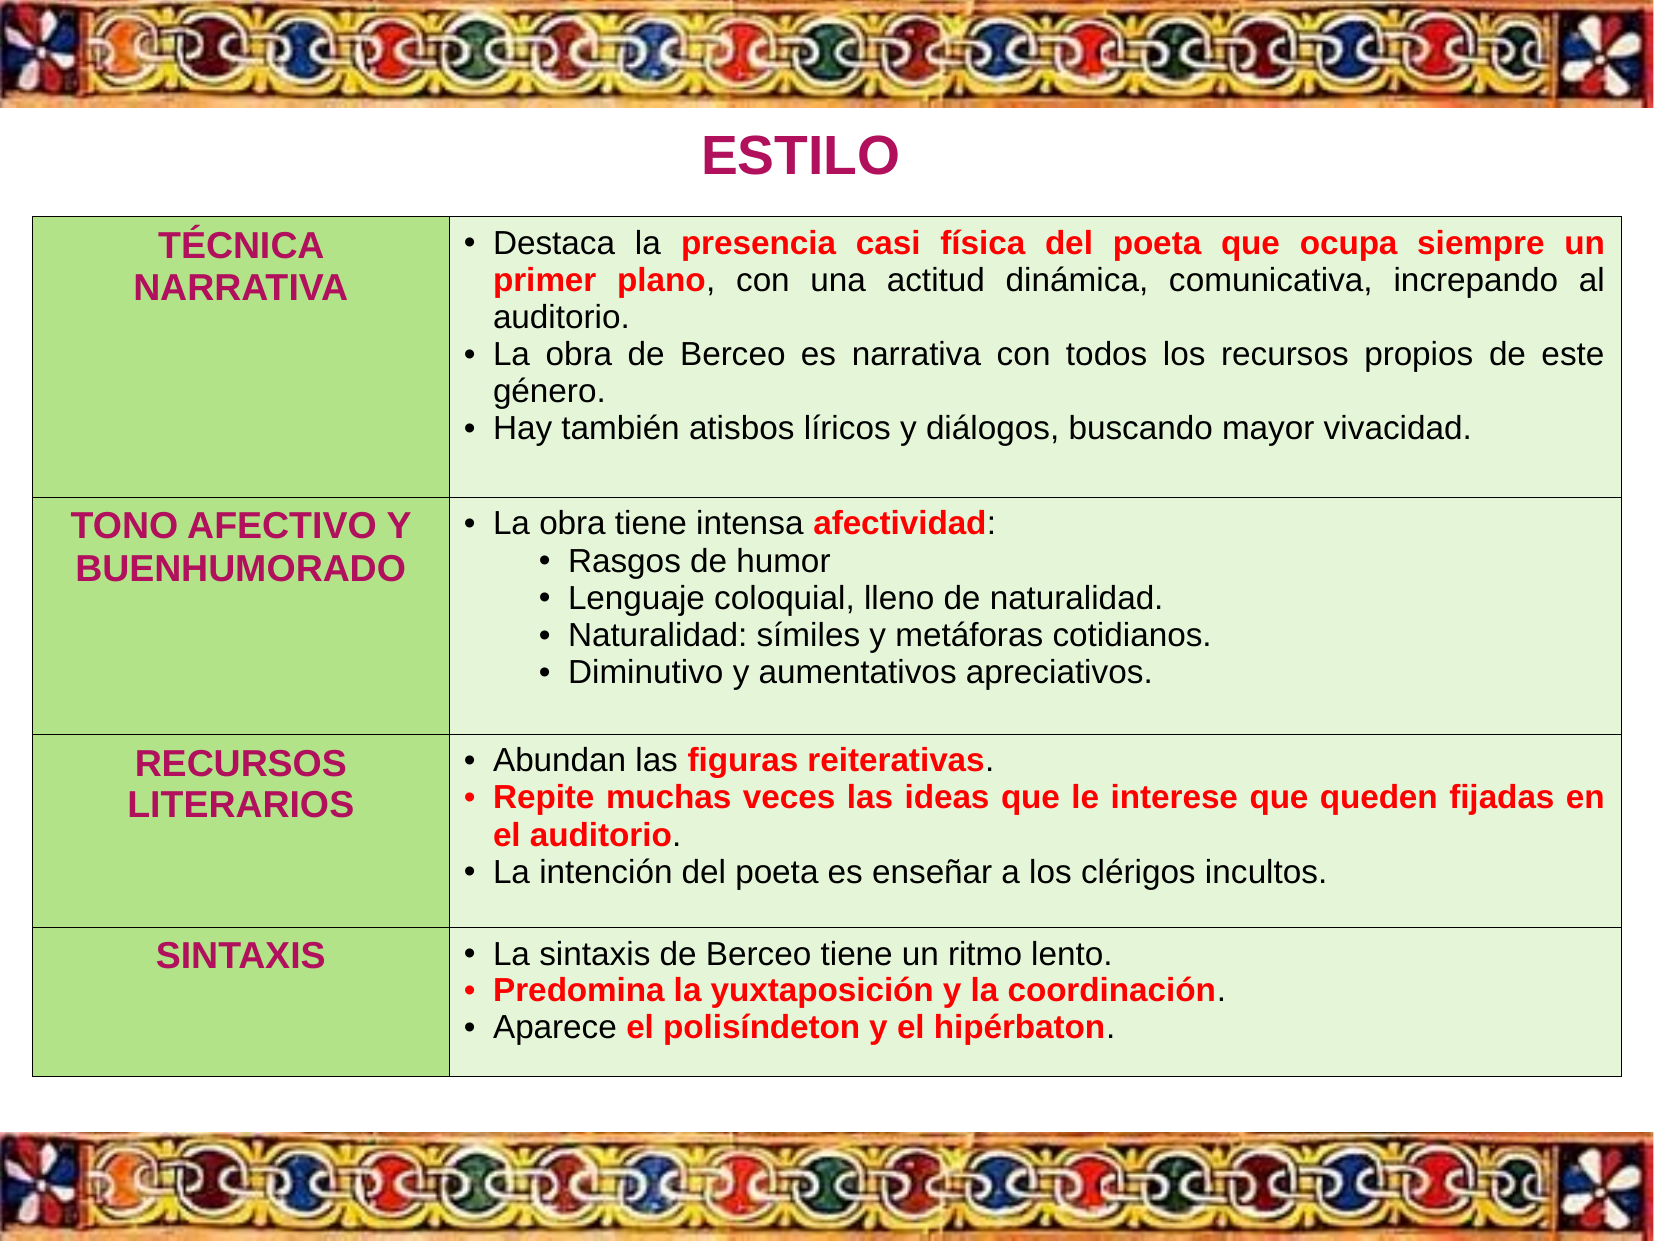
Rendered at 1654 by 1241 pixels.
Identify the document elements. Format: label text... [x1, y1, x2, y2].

table_cell La sintaxis de Berceo tiene un ritmo lento. Predomina la yuxtaposición y la coordinación. Aparece el polisíndeton y el hipérbaton. [450, 928, 1621, 1076]
picture [0, 0, 1654, 108]
table_cell TONO AFECTIVO Y BUENHUMORADO [33, 498, 449, 734]
picture [0, 1132, 1654, 1241]
text_box ESTILO [253, 112, 1348, 194]
table_header Destaca la presencia casi física del poeta que ocupa siempre un primer plano, con una actitud dinámica, comunicativa, increpando al auditorio. La obra de Berceo es narrativa con todos los recursos propios de este género. Hay también atisbos líricos y diálogos, buscando mayor vivacidad. [450, 217, 1621, 497]
table_cell SINTAXIS [33, 928, 449, 1076]
table_header TÉCNICA NARRATIVA [33, 217, 449, 497]
table_cell RECURSOS LITERARIOS [33, 735, 449, 927]
table_cell Abundan las figuras reiterativas. Repite muchas veces las ideas que le interese que queden fijadas en el auditorio. La intención del poeta es enseñar a los clérigos incultos. [450, 735, 1621, 927]
table_cell La obra tiene intensa afectividad: Rasgos de humor Lenguaje coloquial, lleno de naturalidad. Naturalidad: símiles y metáforas cotidianos. Diminutivo y aumentativos apreciativos. [450, 498, 1621, 734]
